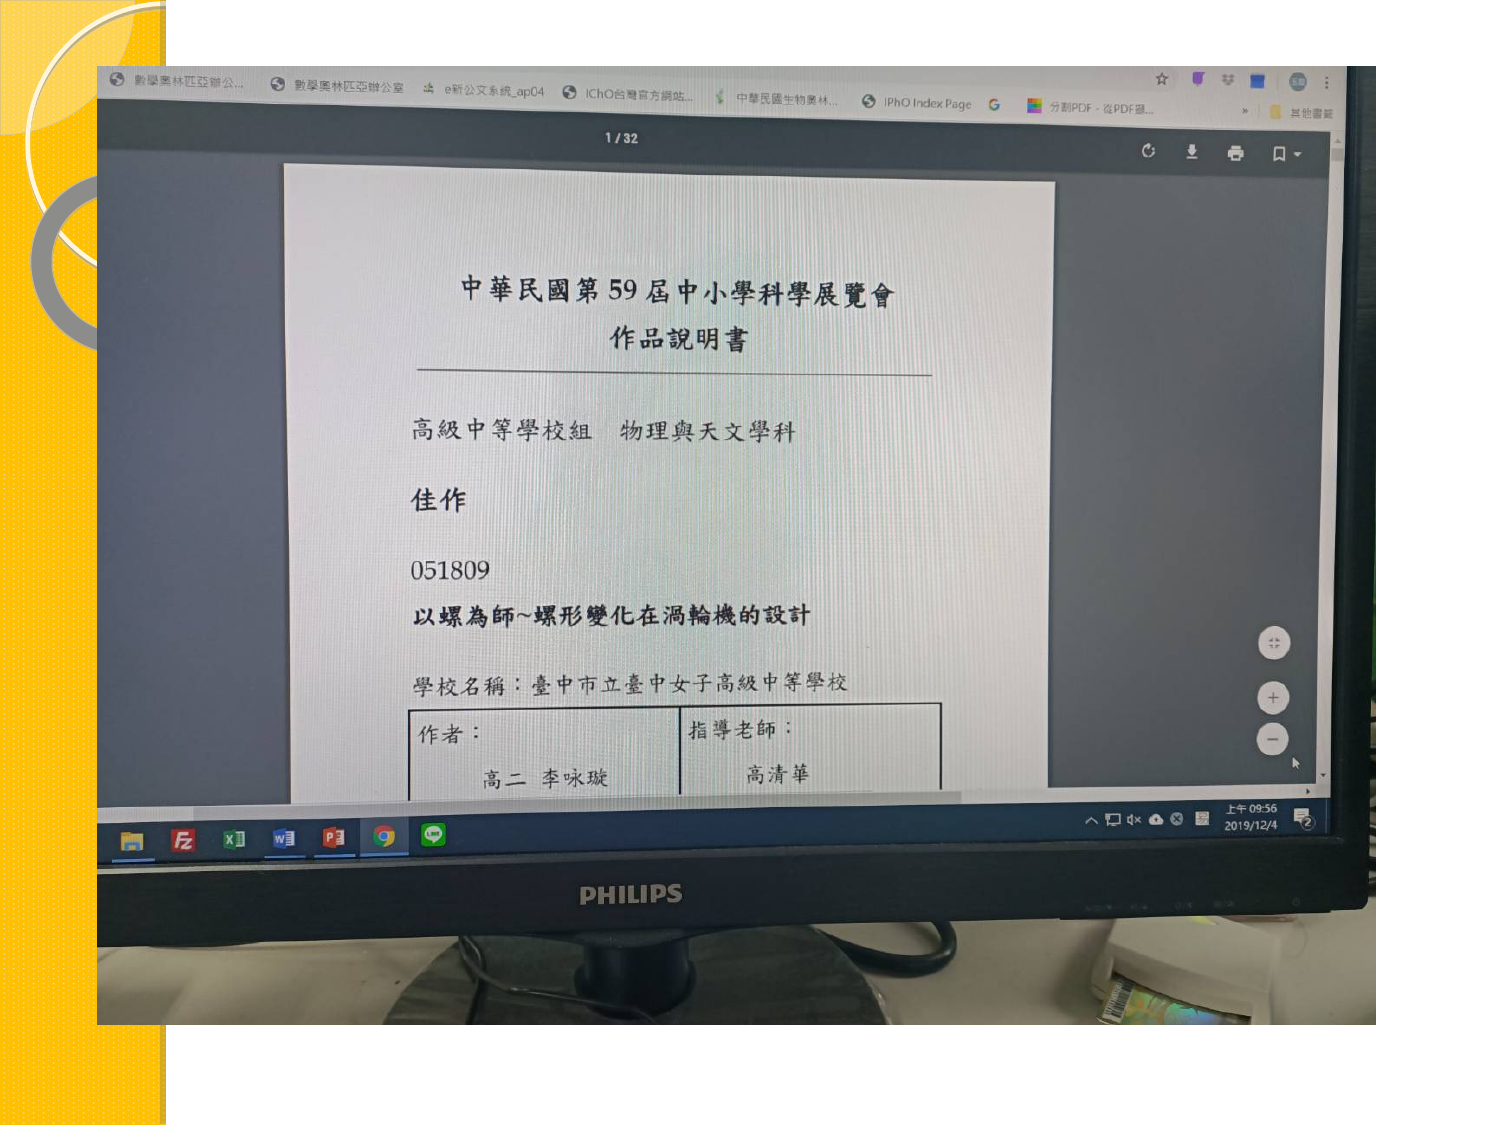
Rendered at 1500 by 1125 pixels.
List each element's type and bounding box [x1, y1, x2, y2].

picture [97, 66, 1376, 1025]
